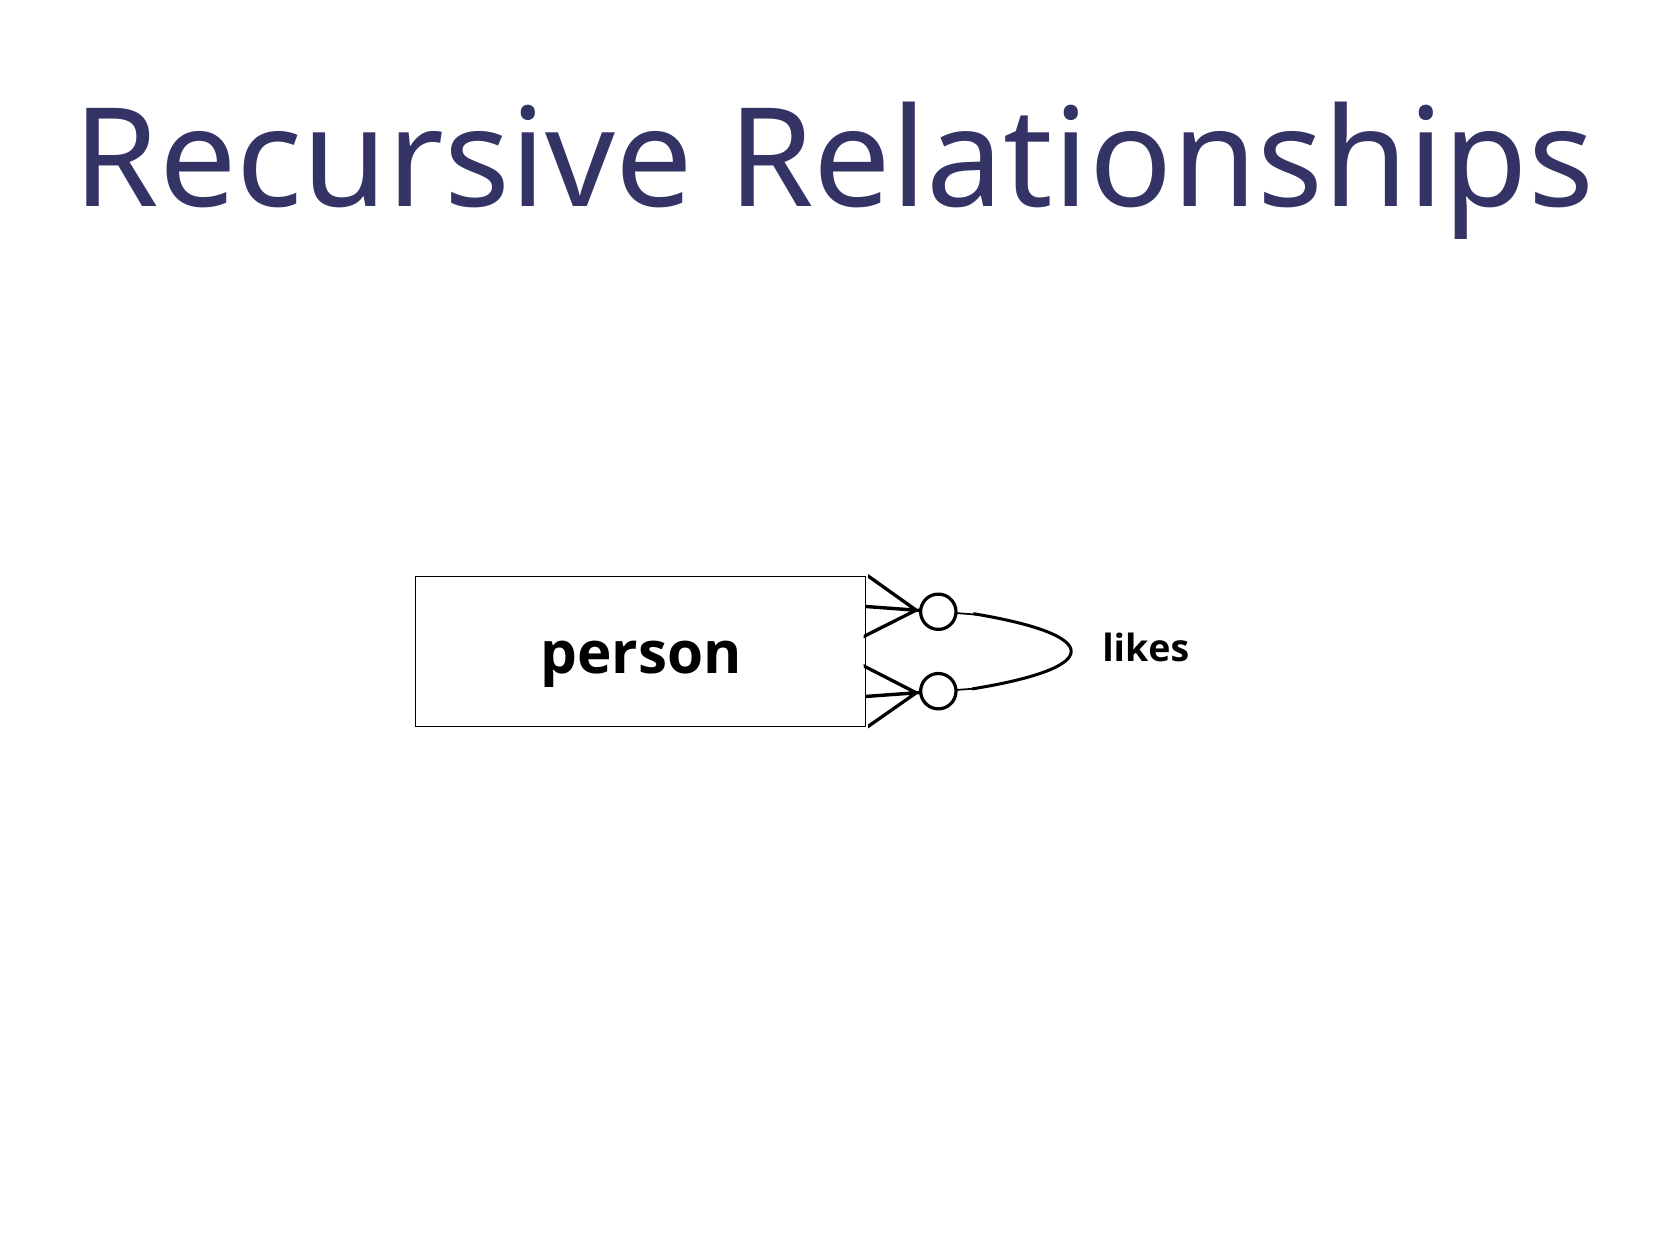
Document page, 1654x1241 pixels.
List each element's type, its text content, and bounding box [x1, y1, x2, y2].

text_box likes [1087, 614, 1501, 676]
title Recursive Relationships [0, 56, 1654, 250]
text_box person [415, 576, 866, 727]
